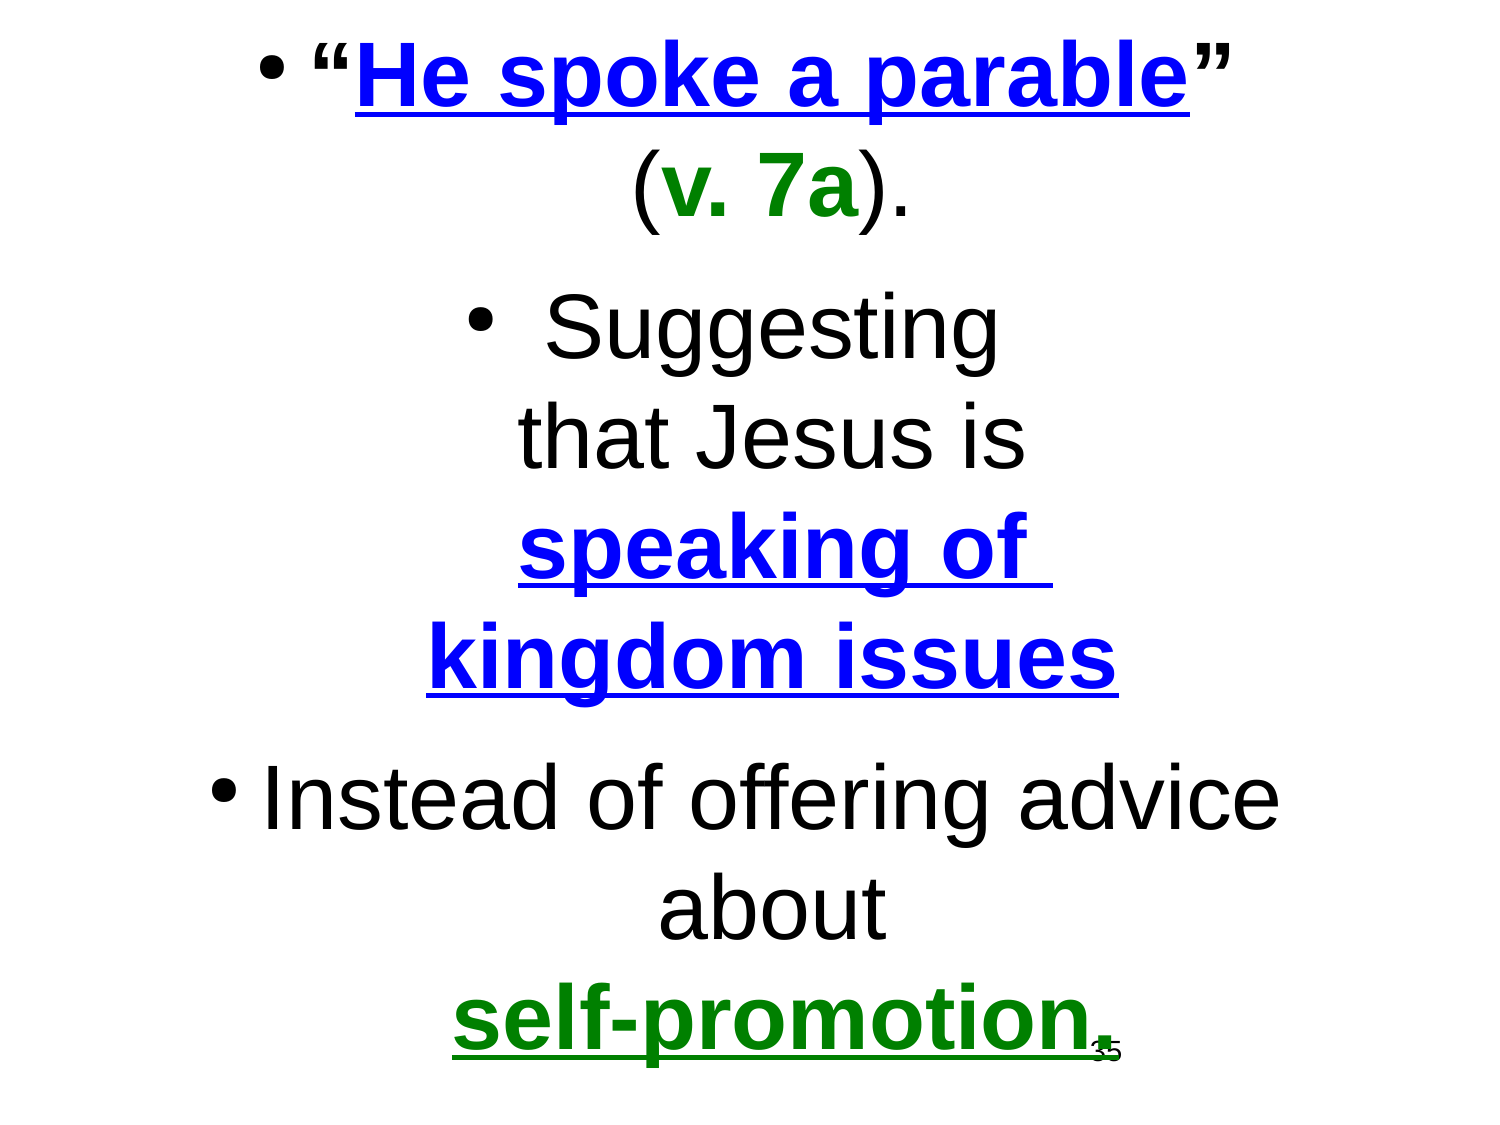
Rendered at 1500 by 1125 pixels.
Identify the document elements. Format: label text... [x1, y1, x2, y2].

list “He spoke a parable” (v. 7a). Suggesting that Jesus is speaking of kingdom issues Instead of offering advice about self-promotion. [15, 15, 1486, 1111]
